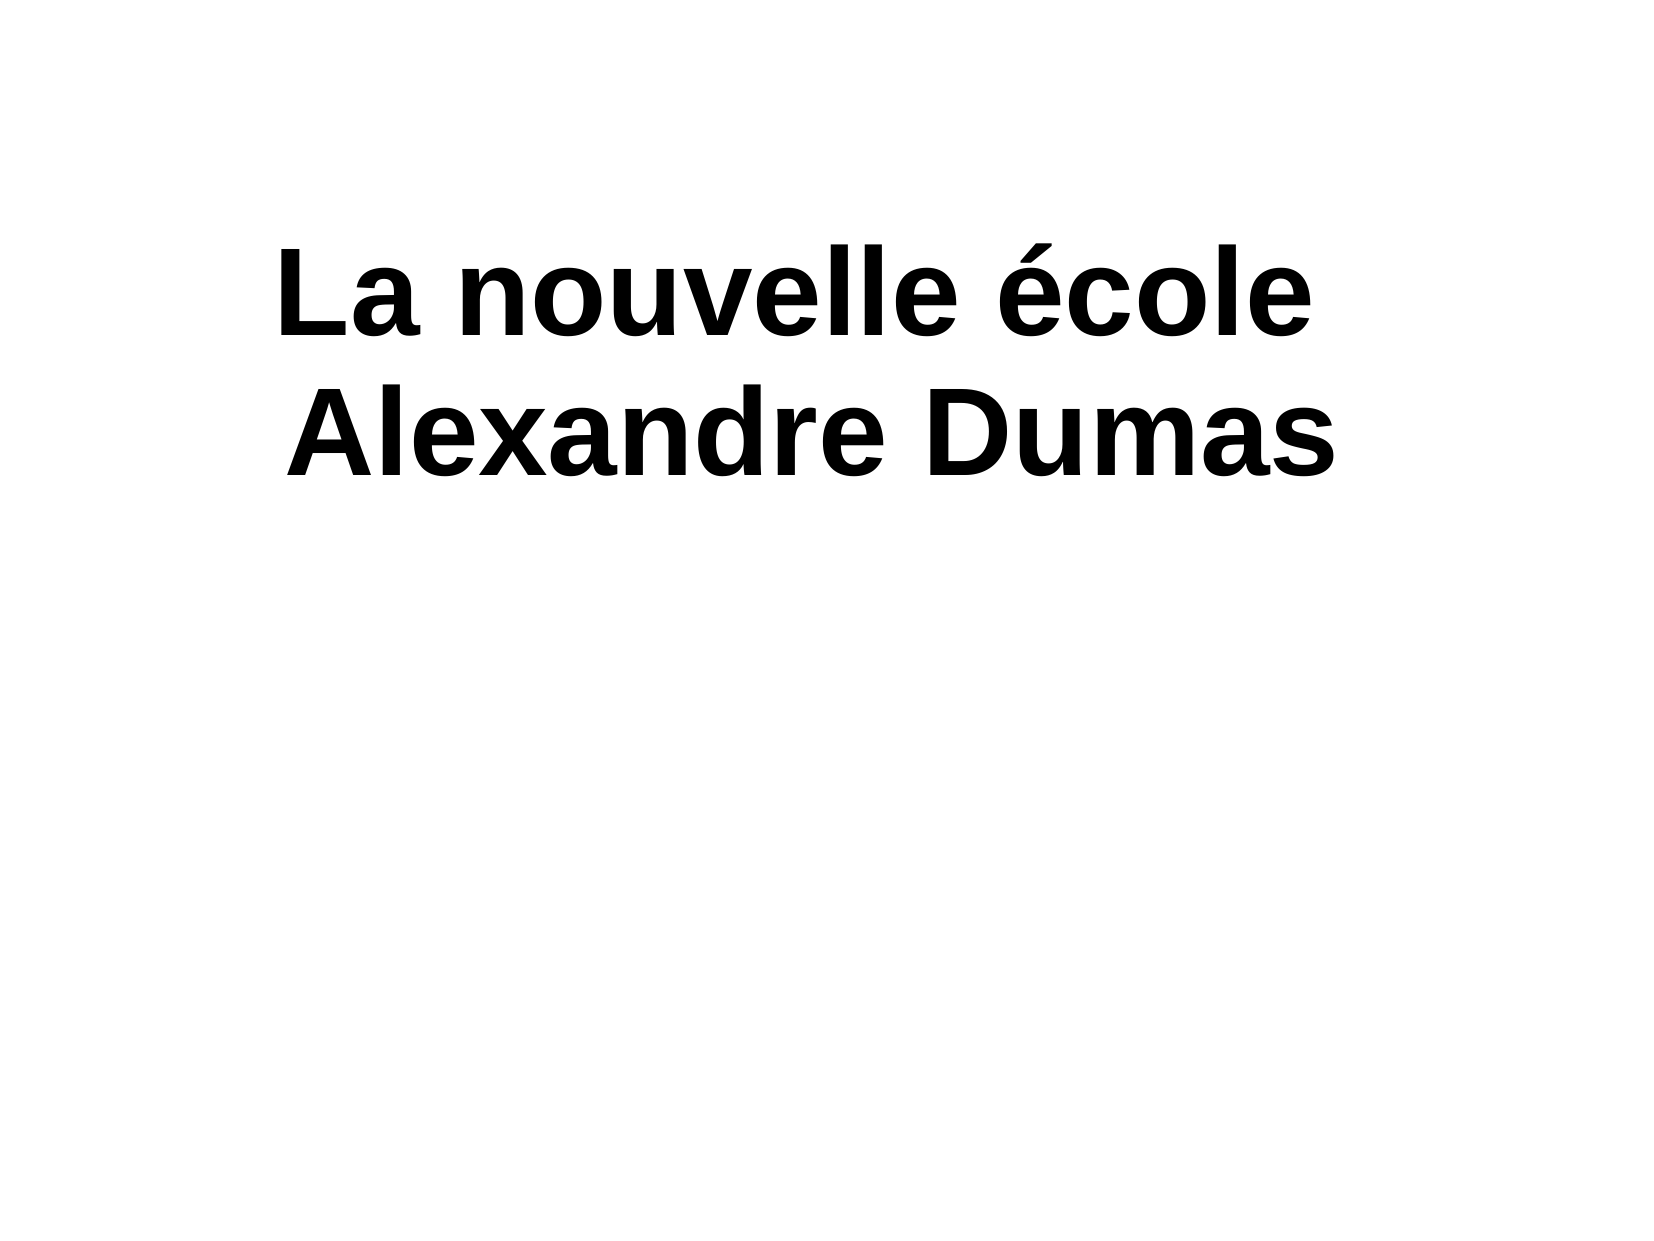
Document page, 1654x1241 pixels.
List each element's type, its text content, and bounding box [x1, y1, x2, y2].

text_box La nouvelle école Alexandre Dumas [59, 215, 1565, 806]
